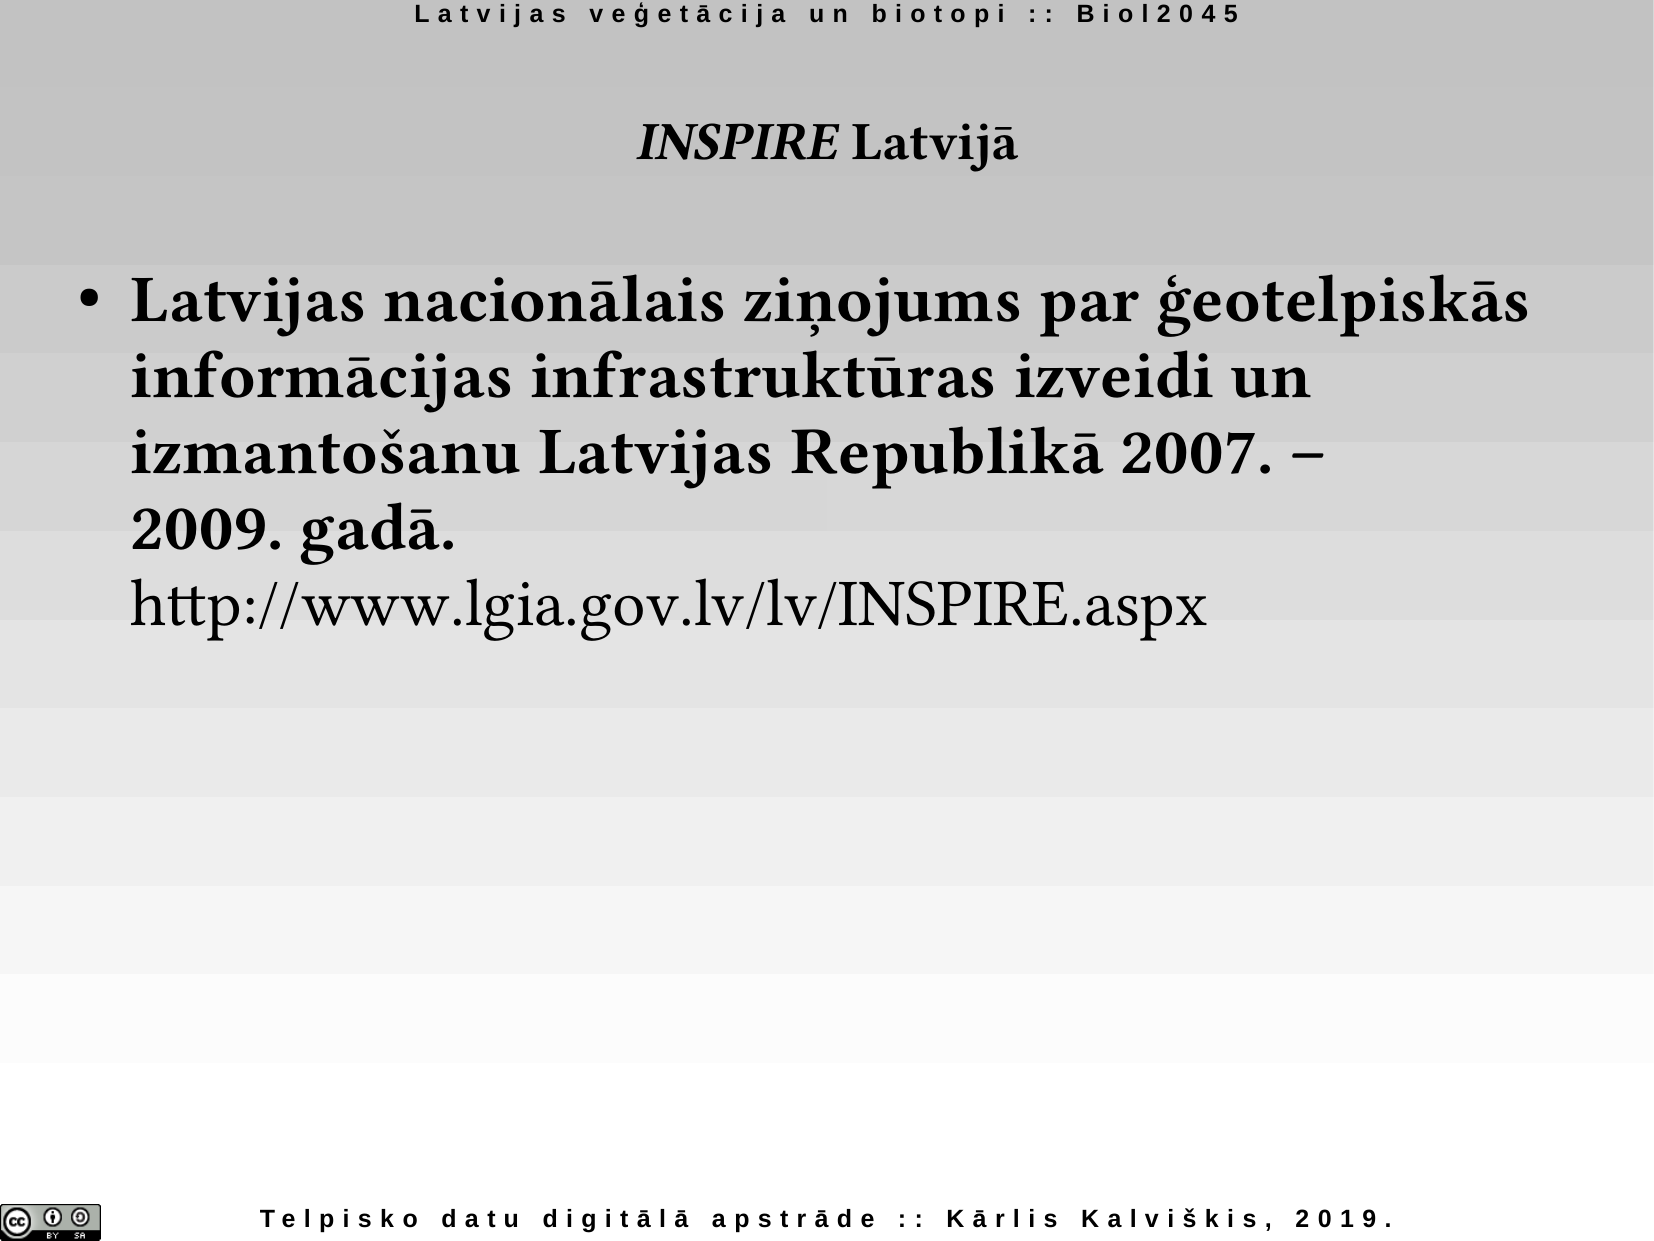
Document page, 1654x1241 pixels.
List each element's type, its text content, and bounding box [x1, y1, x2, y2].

list Latvijas nacionālais ziņojums par ģeotelpiskās informācijas infrastruktūras izveidi un izmantošanu Latvijas Republikā 2007. – 2009. gadā. http://www.lgia.gov.lv/lv/INSPIRE.aspx [59, 261, 1596, 981]
title INSPIRE Latvijā [59, 37, 1596, 246]
picture [0, 0, 1654, 1241]
